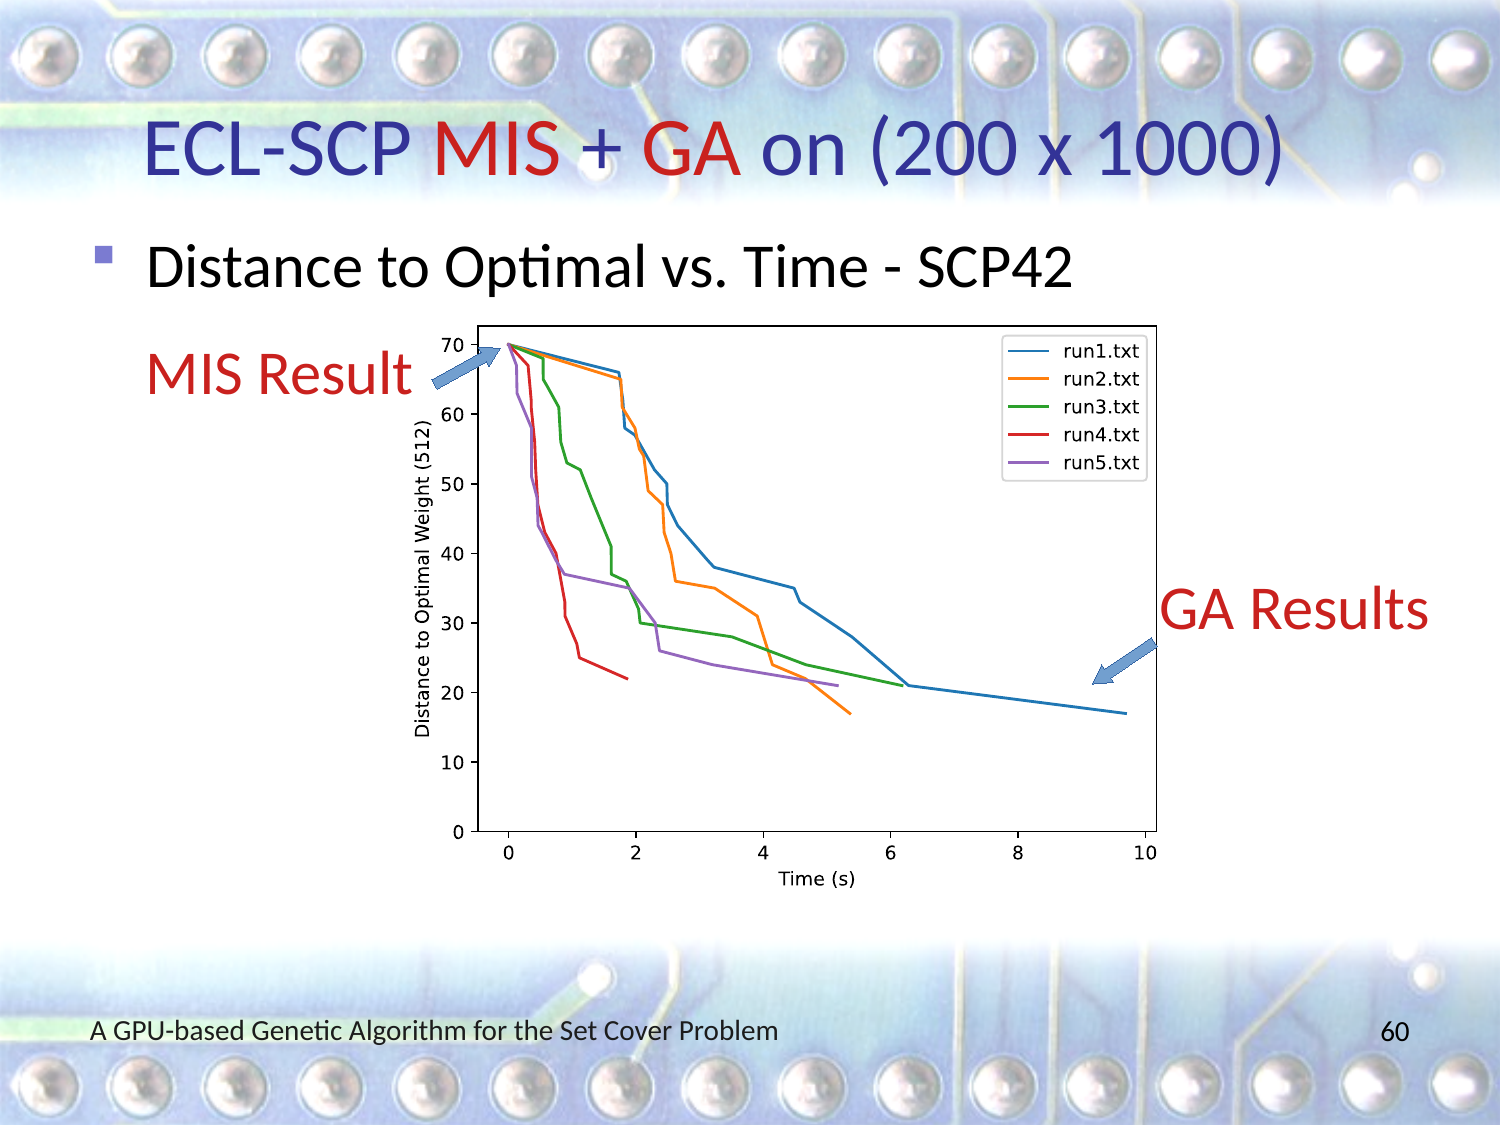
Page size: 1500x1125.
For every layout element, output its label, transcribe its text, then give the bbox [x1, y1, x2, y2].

picture [0, 0, 1500, 261]
list Distance to Optimal vs. Time - SCP42 [75, 217, 1425, 933]
text_box MIS Result [102, 340, 458, 432]
text_box GA Results [1117, 575, 1473, 667]
title ECL-SCP MIS + GA on (200 x 1000) [75, 89, 1463, 195]
text_box [1092, 637, 1158, 685]
picture [0, 884, 1500, 1125]
slide_number A GPU-based Genetic Algorithm for the Set Cover Problem [74, 979, 1113, 1055]
text_box [431, 347, 501, 390]
